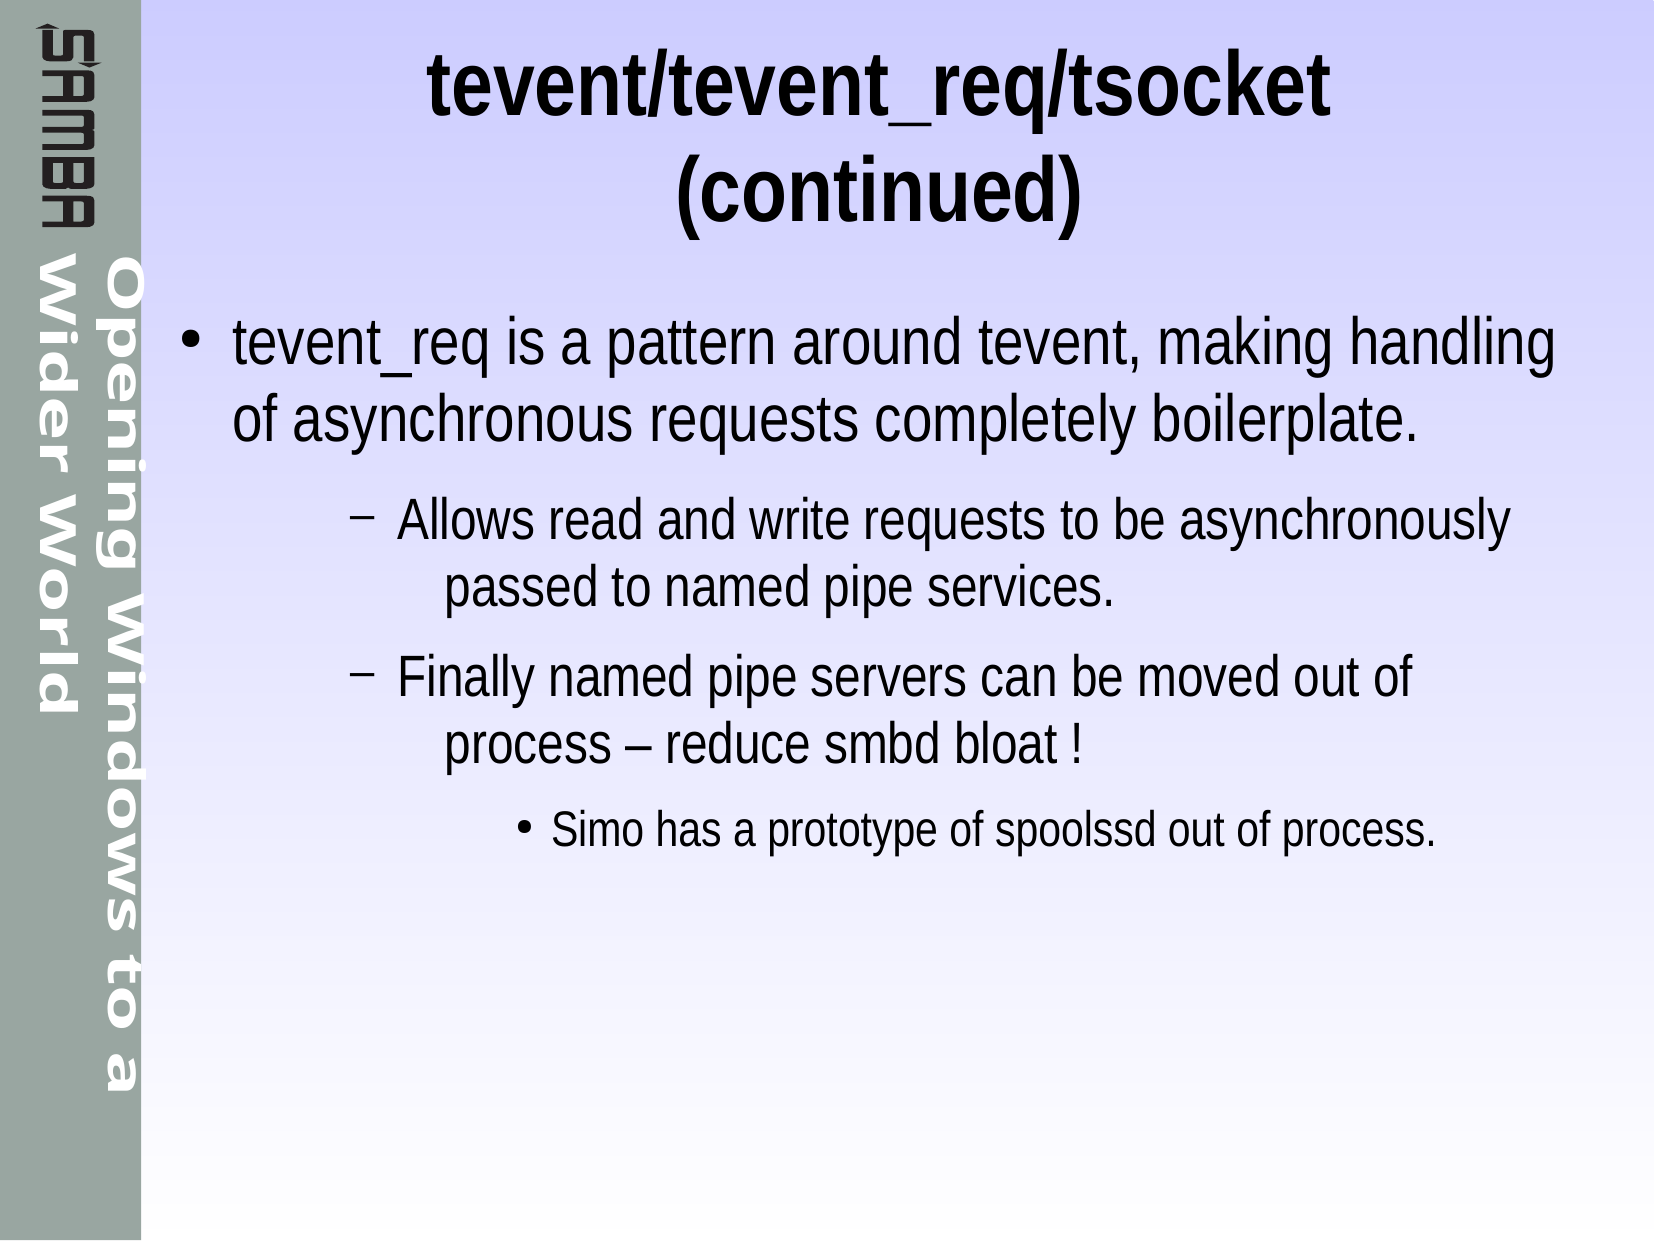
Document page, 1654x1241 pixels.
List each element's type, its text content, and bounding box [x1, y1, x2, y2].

title tevent/tevent_req/tsocket (continued) [173, 28, 1586, 243]
list tevent_req is a pattern around tevent, making handling of asynchronous requests completely boilerplate. Allows read and write requests to be asynchronously passed to named pipe services. Finally named pipe servers can be moved out of process – reduce smbd bloat ! Simo has a prototype of spoolssd out of process. [161, 302, 1574, 1211]
